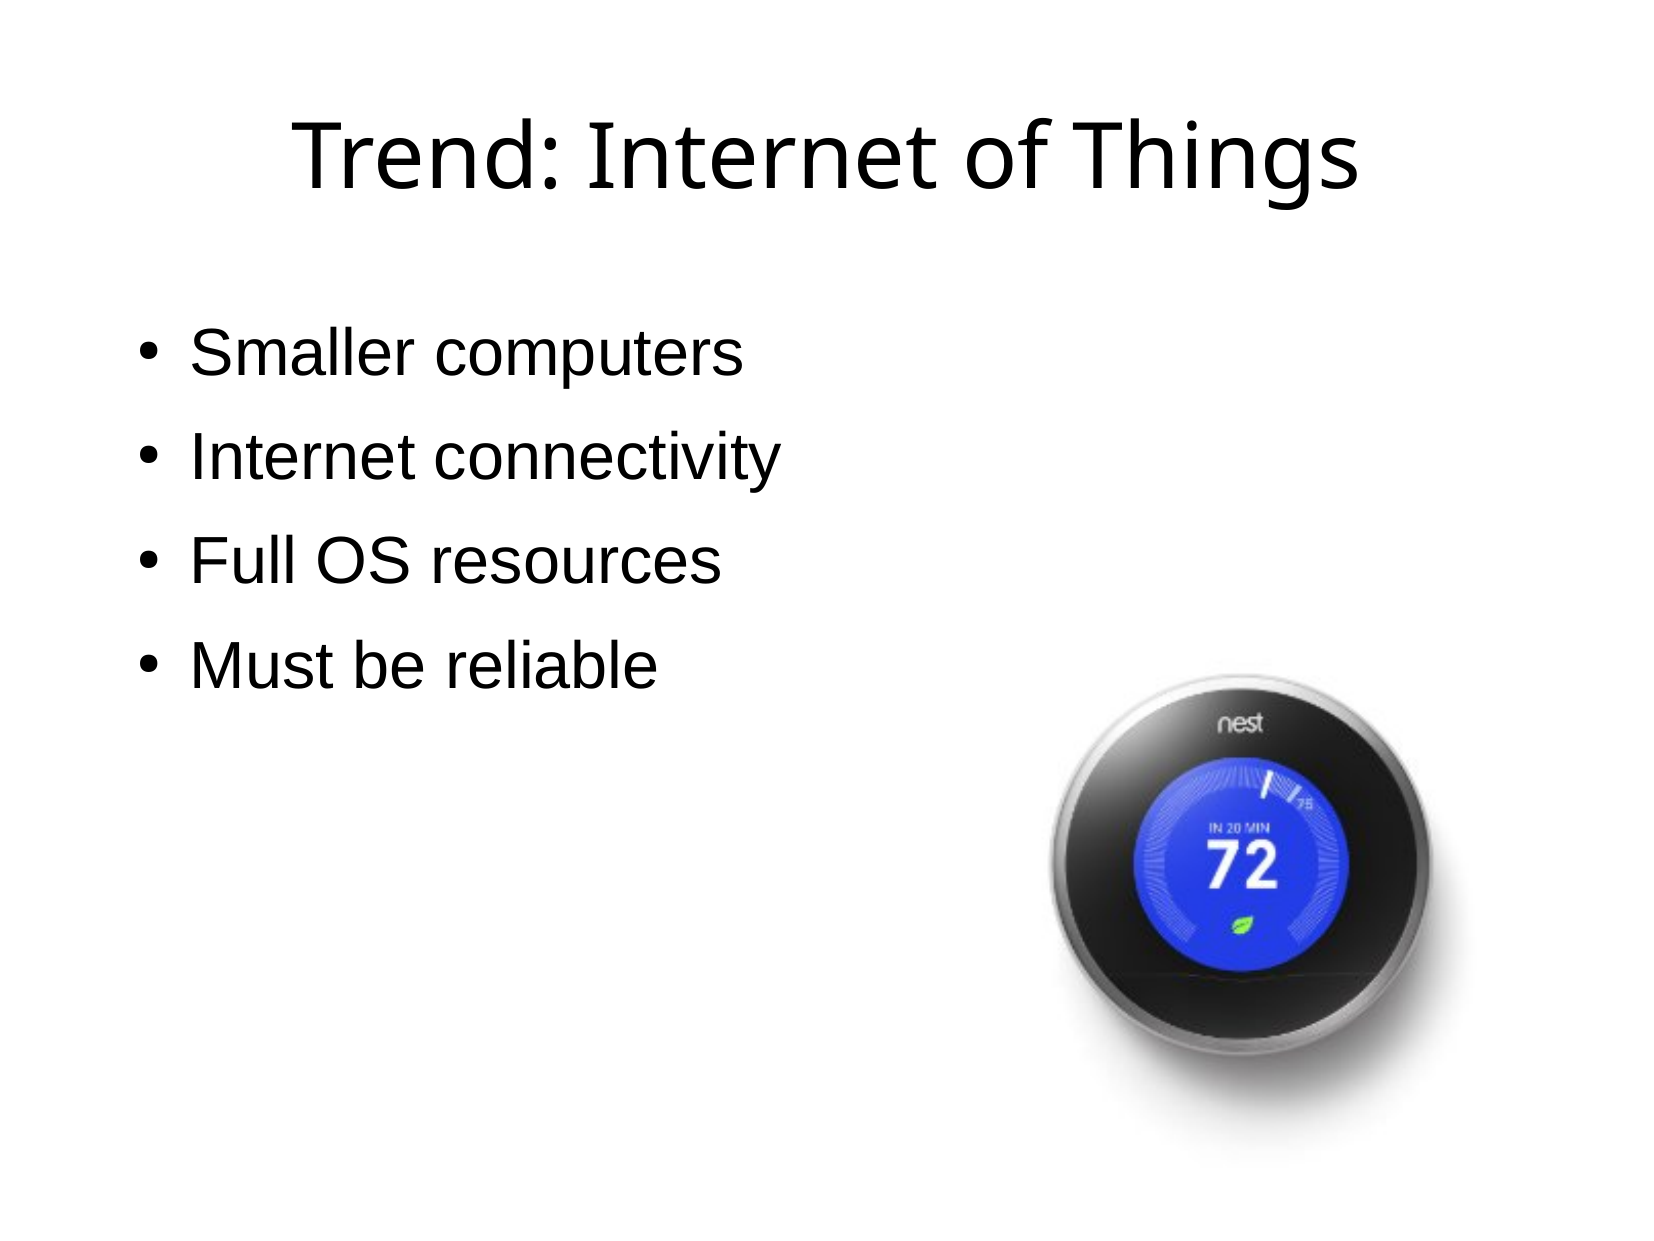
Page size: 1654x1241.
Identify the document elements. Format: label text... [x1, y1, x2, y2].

list Smaller computers Internet connectivity Full OS resources Must be reliable [119, 315, 846, 1035]
picture [878, 529, 1606, 1201]
title Trend: Internet of Things [82, 49, 1571, 257]
